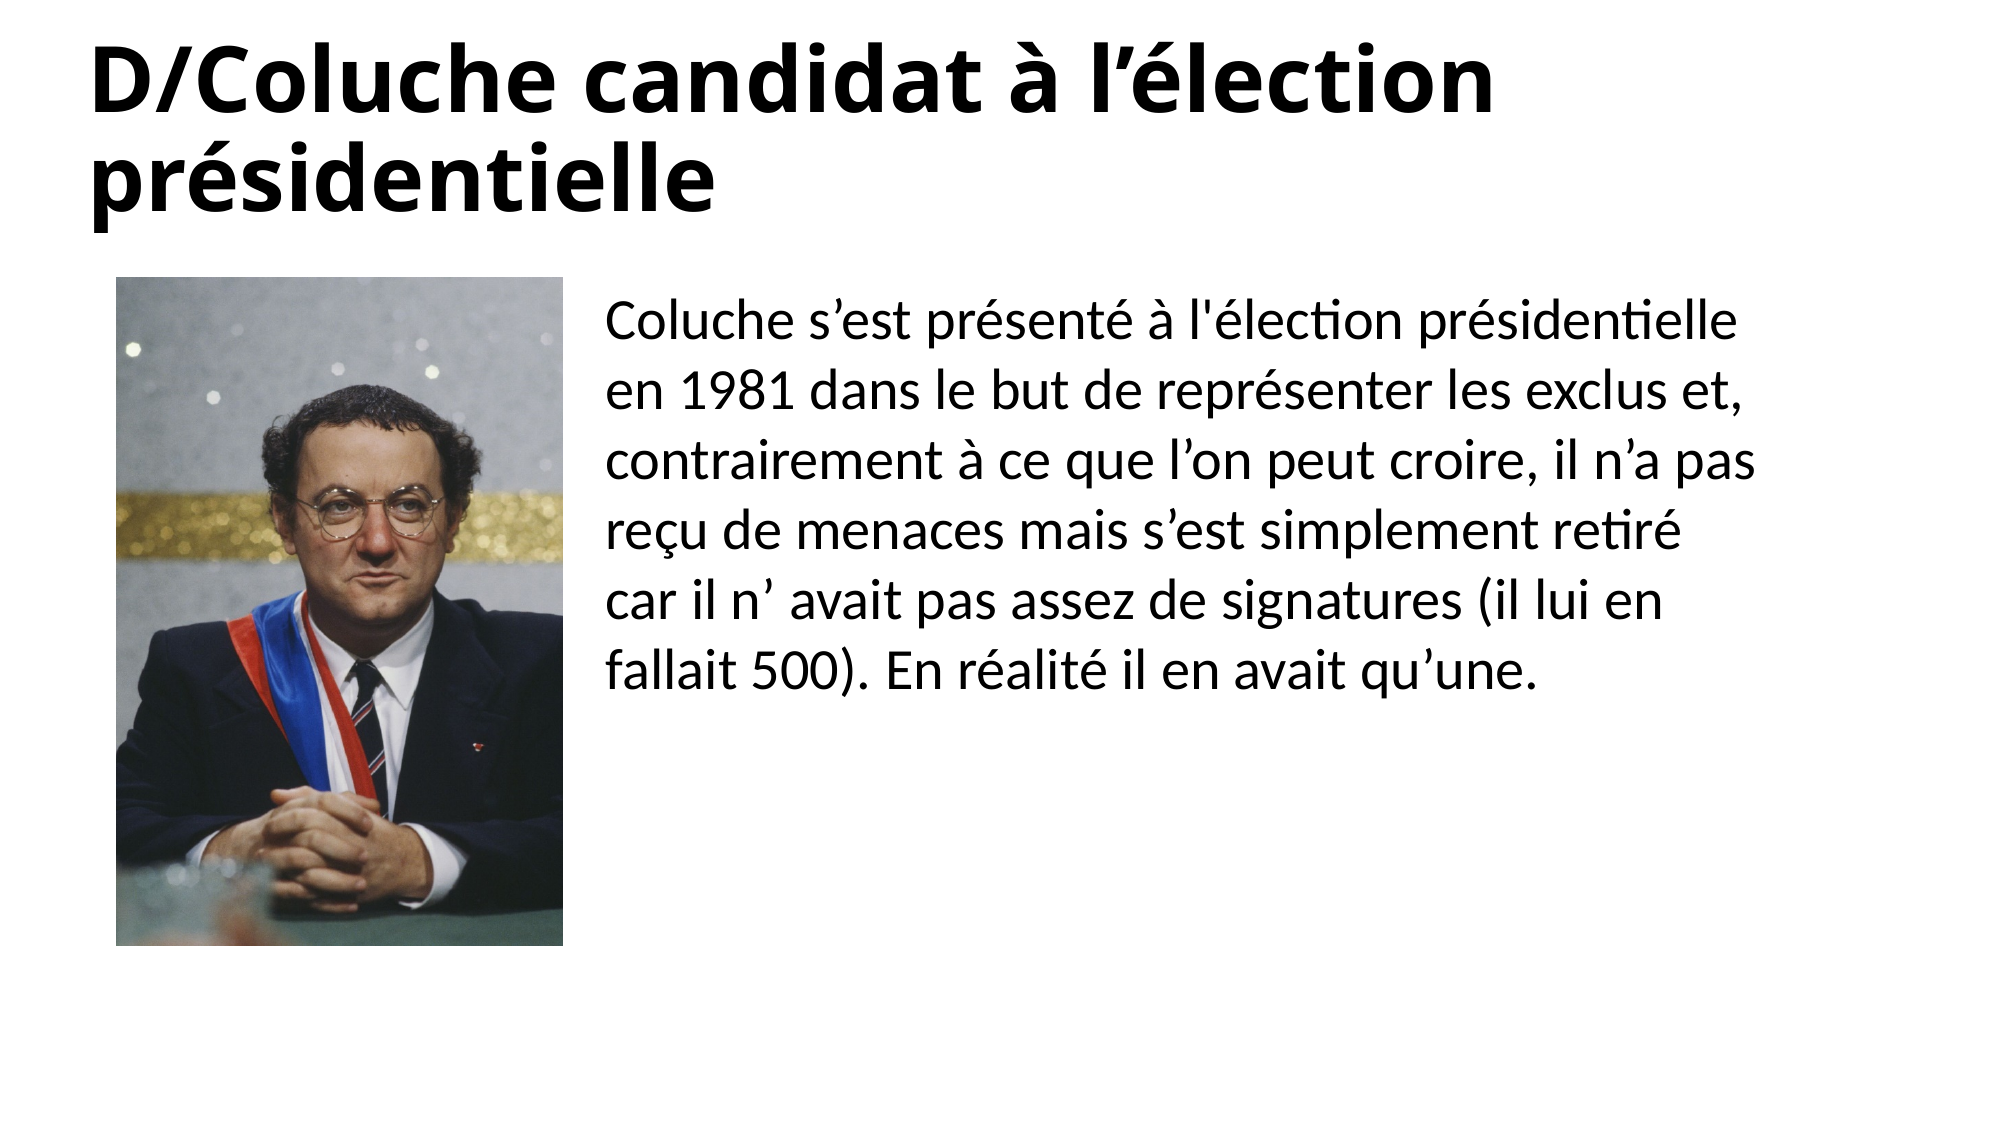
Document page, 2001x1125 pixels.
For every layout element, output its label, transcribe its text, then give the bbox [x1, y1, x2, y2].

picture [116, 277, 563, 946]
title D/Coluche candidat à l’élection présidentielle [72, 23, 1798, 241]
text_box Coluche s’est présenté à l'élection présidentielle en 1981 dans le but de représenter les exclus et, contrairement à ce que l’on peut croire, il n’a pas reçu de menaces mais s’est simplement retiré car il n’ avait pas assez de signatures (il lui en fallait 500). En réalité il en avait qu’une. [590, 273, 1775, 709]
